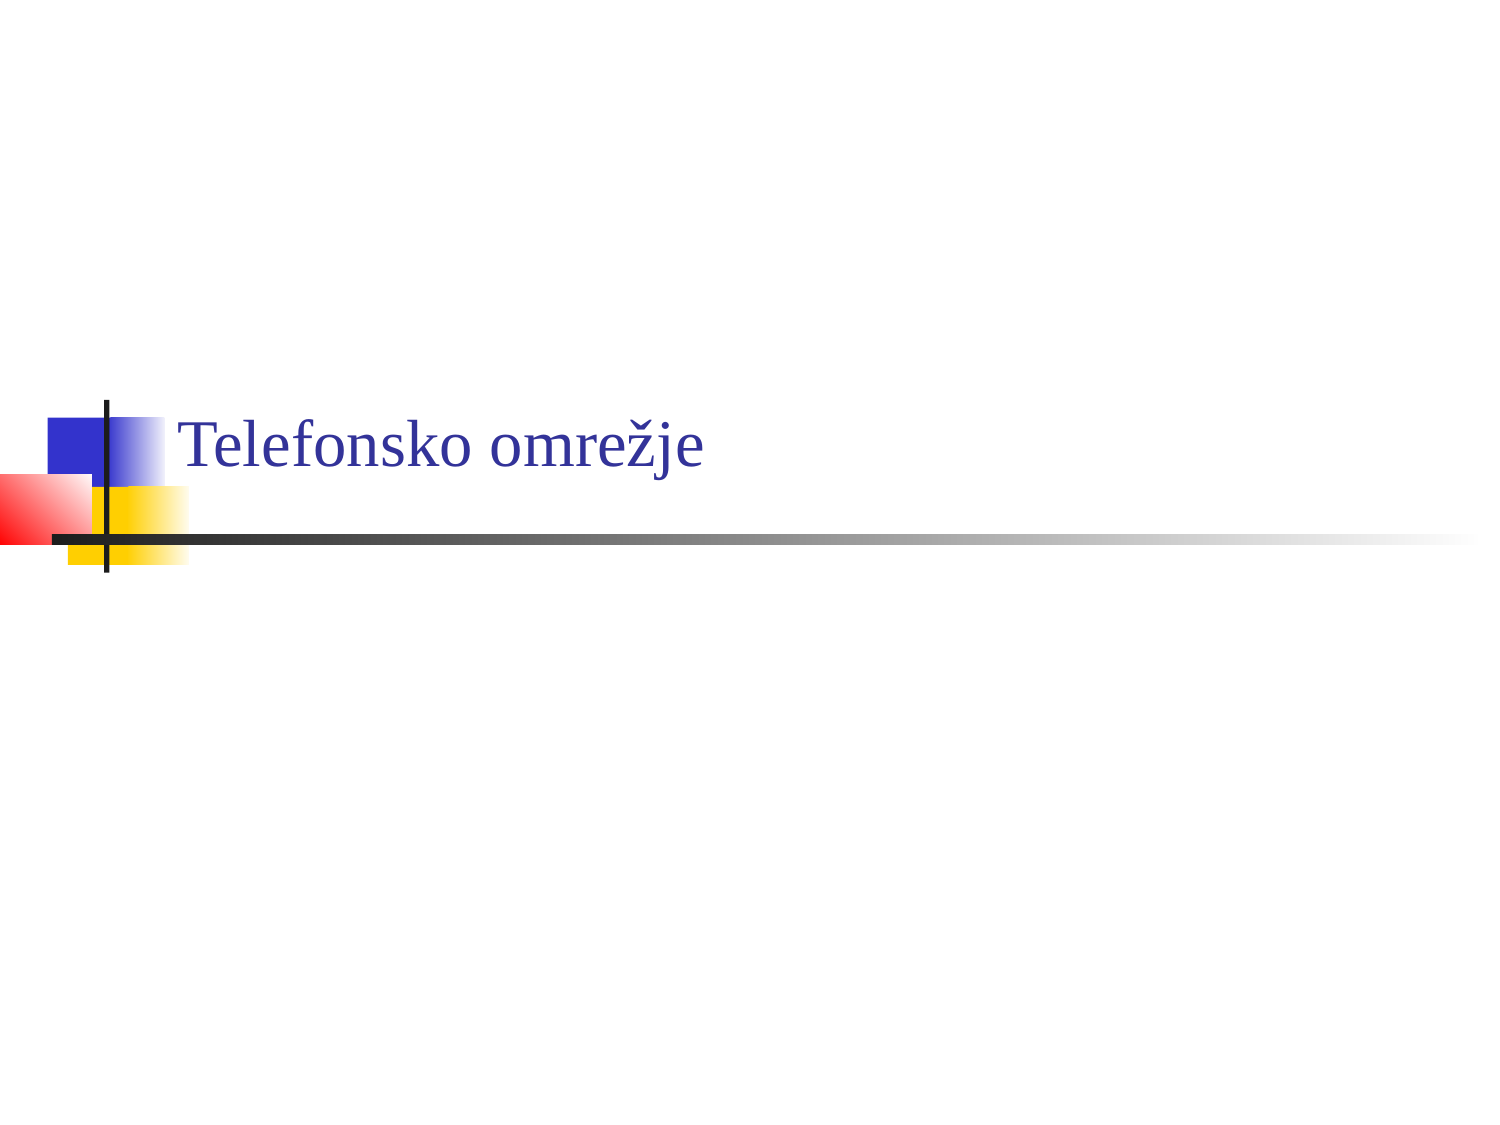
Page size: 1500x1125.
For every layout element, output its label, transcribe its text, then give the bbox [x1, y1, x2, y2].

title Telefonsko omrežje [162, 299, 1438, 488]
